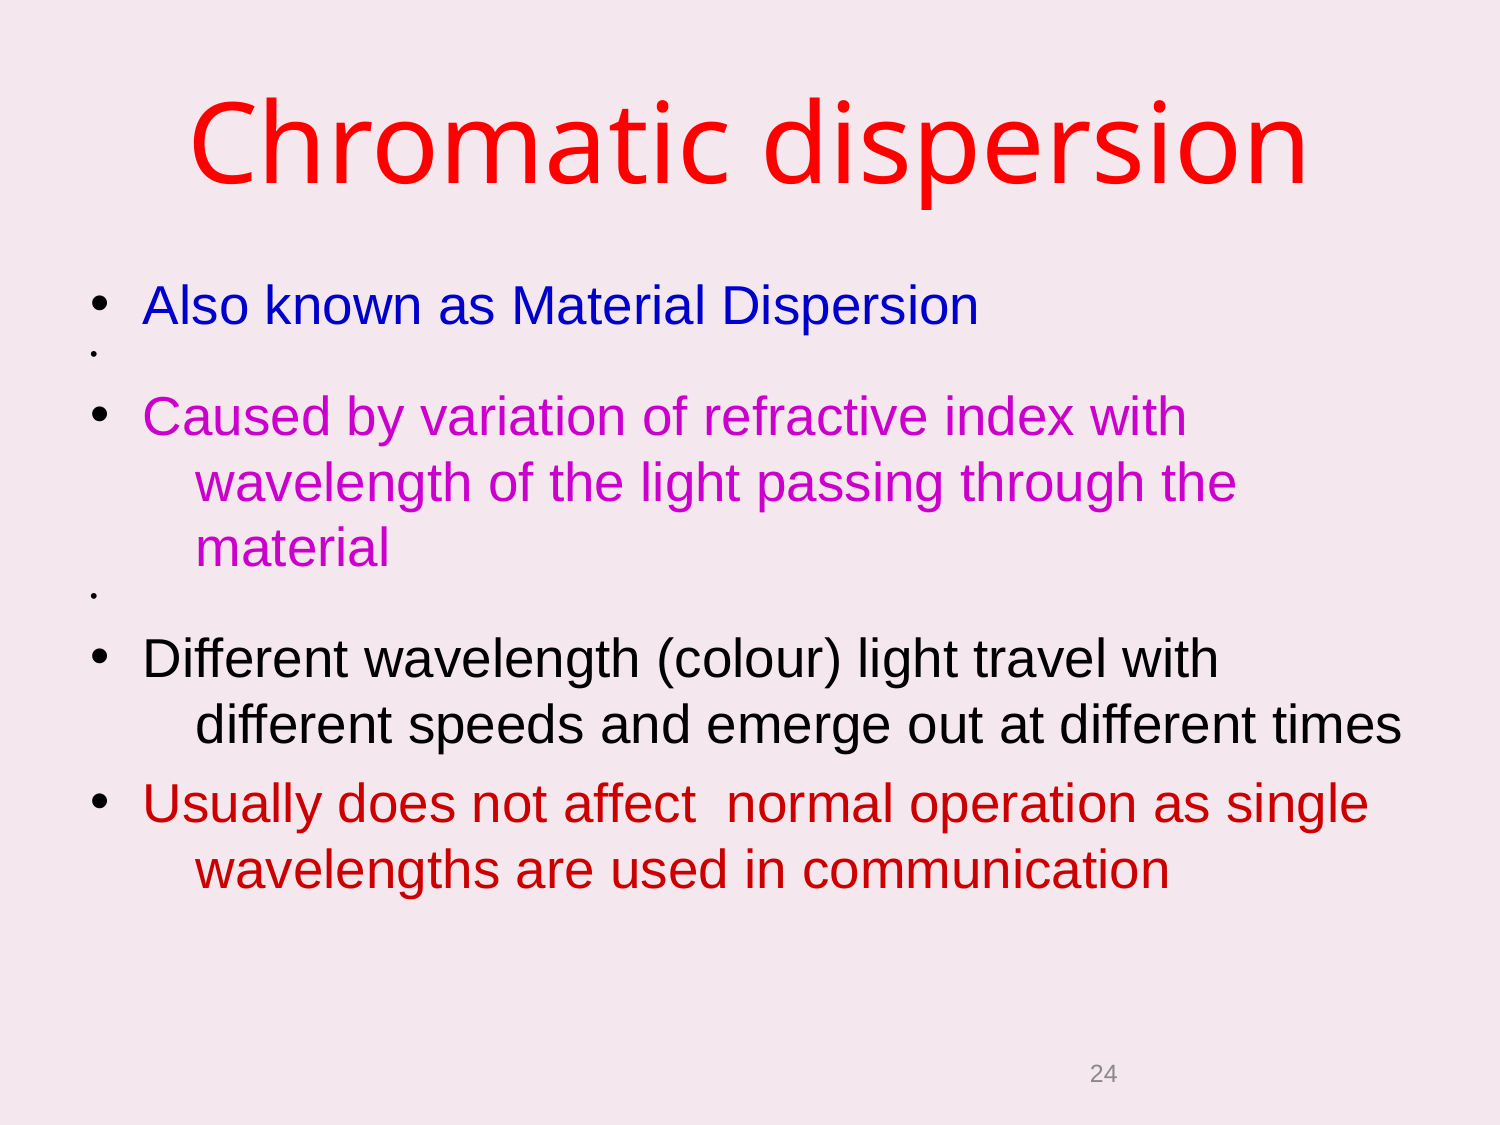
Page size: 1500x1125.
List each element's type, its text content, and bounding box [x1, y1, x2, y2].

title Chromatic dispersion [75, 45, 1426, 233]
text_box [1074, 1042, 1426, 1103]
list Also known as Material Dispersion Caused by variation of refractive index with wavelength of the light passing through the material Different wavelength (colour) light travel with different speeds and emerge out at different times Usually does not affect normal operation as single wavelengths are used in communication [75, 262, 1426, 1005]
